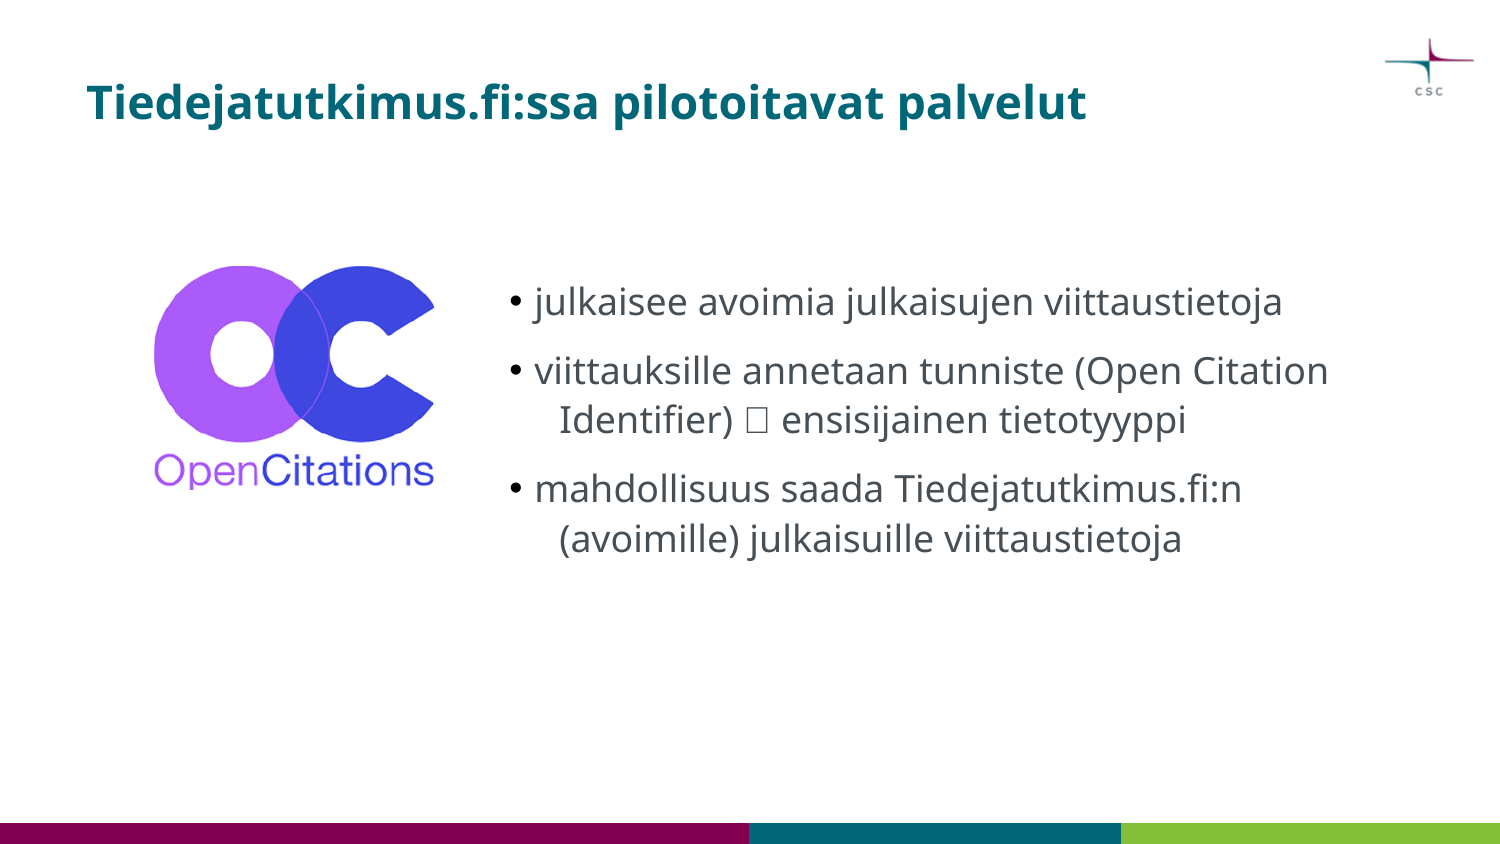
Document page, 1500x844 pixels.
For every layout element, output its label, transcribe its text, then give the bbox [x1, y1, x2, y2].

title Tiedejatutkimus.fi:ssa pilotoitavat palvelut [75, 30, 1346, 172]
picture [0, 266, 751, 490]
list julkaisee avoimia julkaisujen viittaustietoja viittauksille annetaan tunniste (Open Citation Identifier)  ensisijainen tietotyyppi mahdollisuus saada Tiedejatutkimus.fi:n (avoimille) julkaisuille viittaustietoja [498, 268, 1346, 585]
